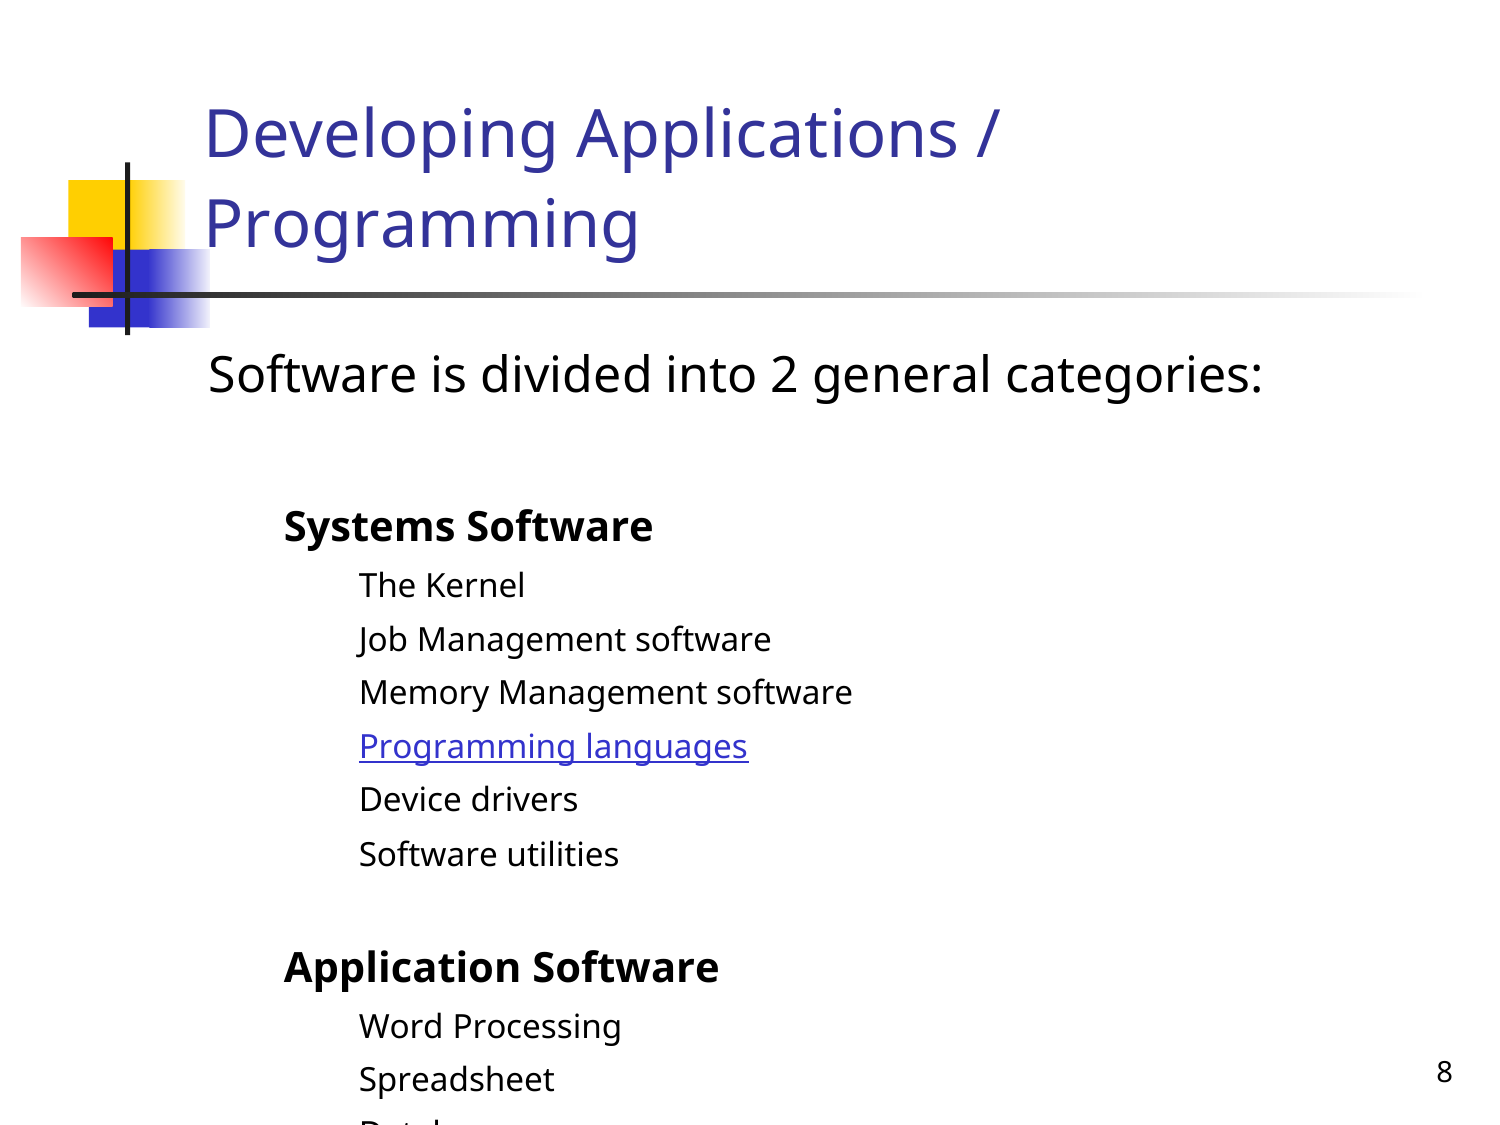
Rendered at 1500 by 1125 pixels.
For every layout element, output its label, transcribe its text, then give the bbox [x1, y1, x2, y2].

title Developing Applications / Programming [188, 35, 1468, 276]
list Software is divided into 2 general categories: Systems Software The Kernel Job Management software Memory Management software Programming languages Device drivers Software utilities Application Software Word Processing Spreadsheet Database [193, 331, 1469, 1125]
